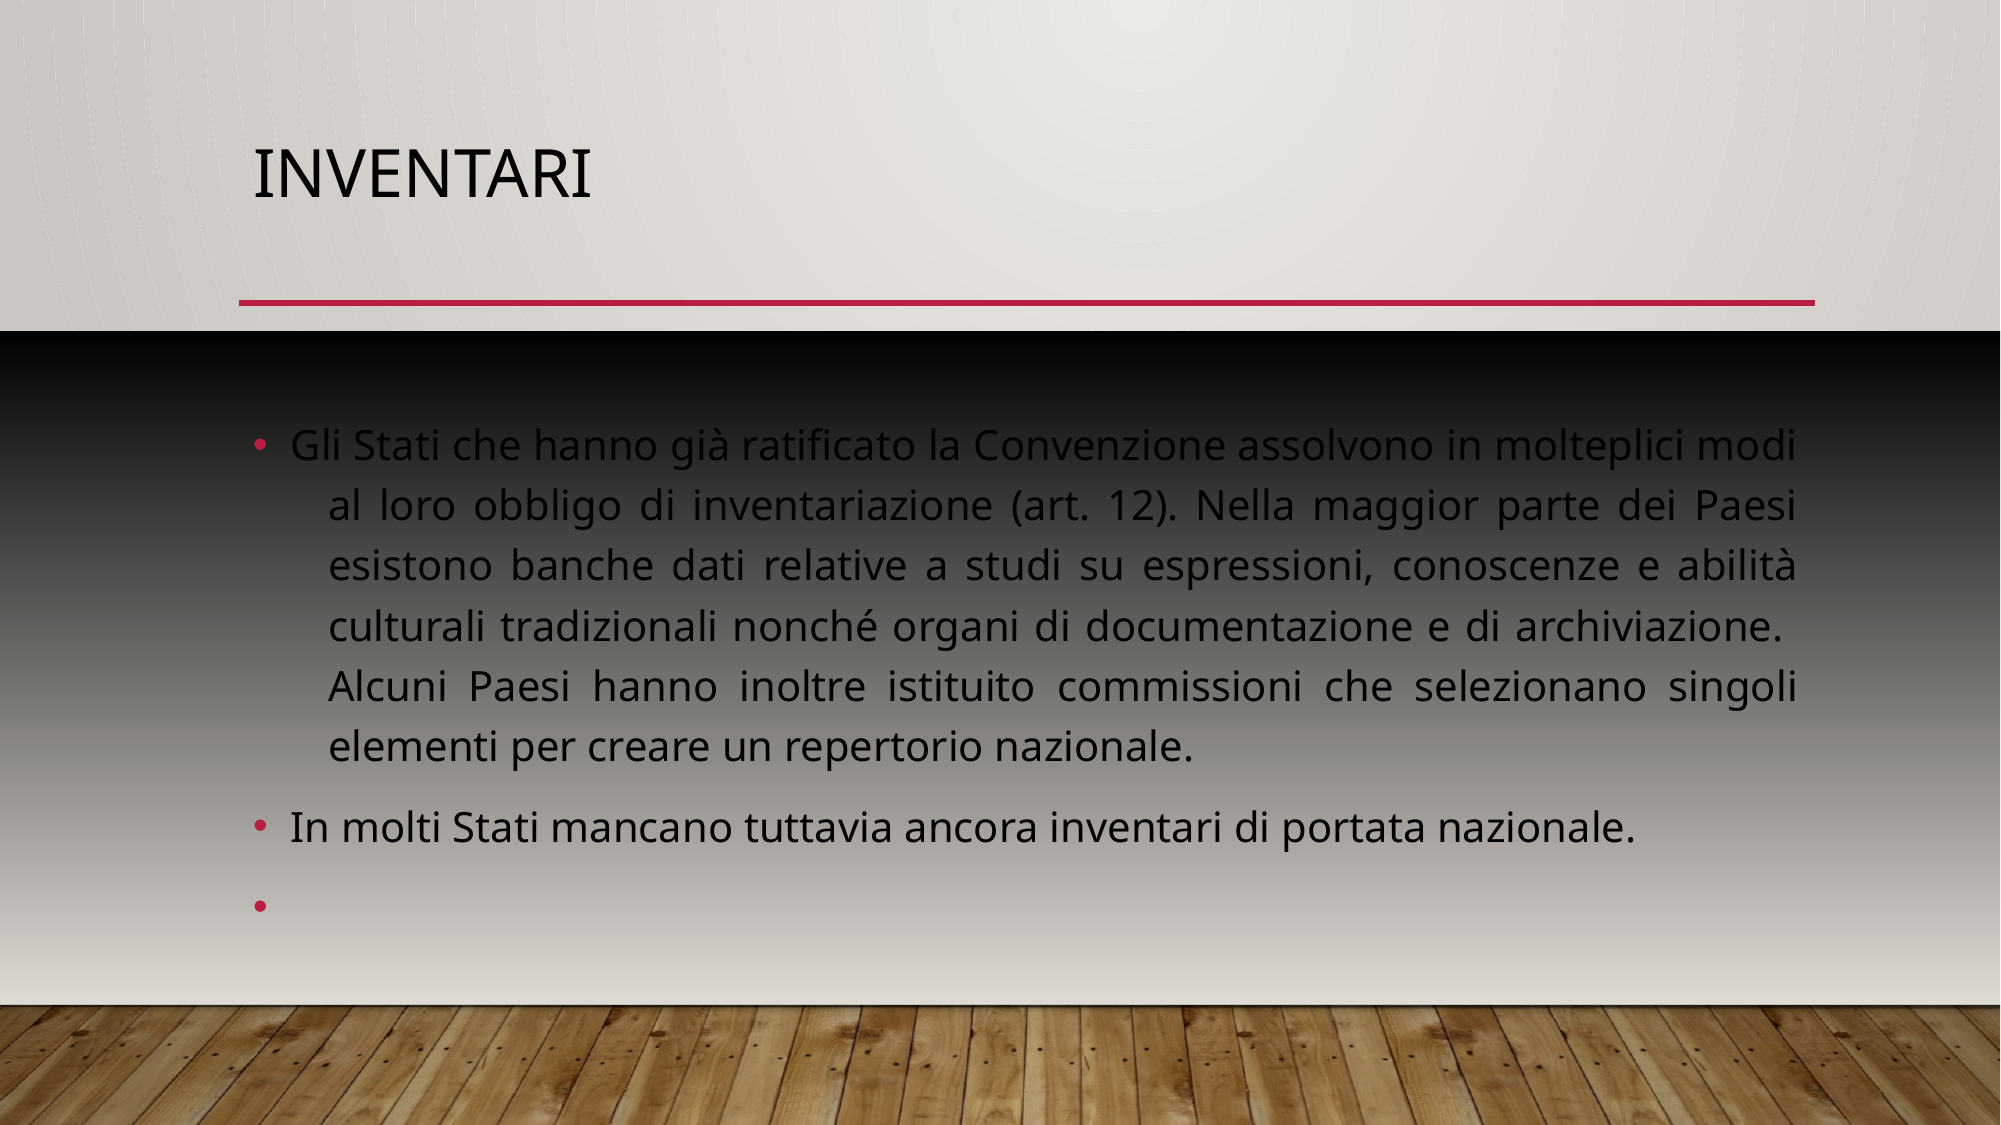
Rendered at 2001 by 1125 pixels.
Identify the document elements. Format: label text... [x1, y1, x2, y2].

title Inventari [238, 131, 1814, 305]
list Gli Stati che hanno già ratificato la Convenzione assolvono in molteplici modi al loro obbligo di inventariazione (art. 12). Nella maggior parte dei Paesi esistono banche dati relative a studi su espressioni, conoscenze e abilità culturali tradizionali nonché organi di documentazione e di archiviazione. Alcuni Paesi hanno inoltre istituito commissioni che selezionano singoli elementi per creare un repertorio nazionale. In molti Stati mancano tuttavia ancora inventari di portata nazionale. [238, 330, 1814, 897]
